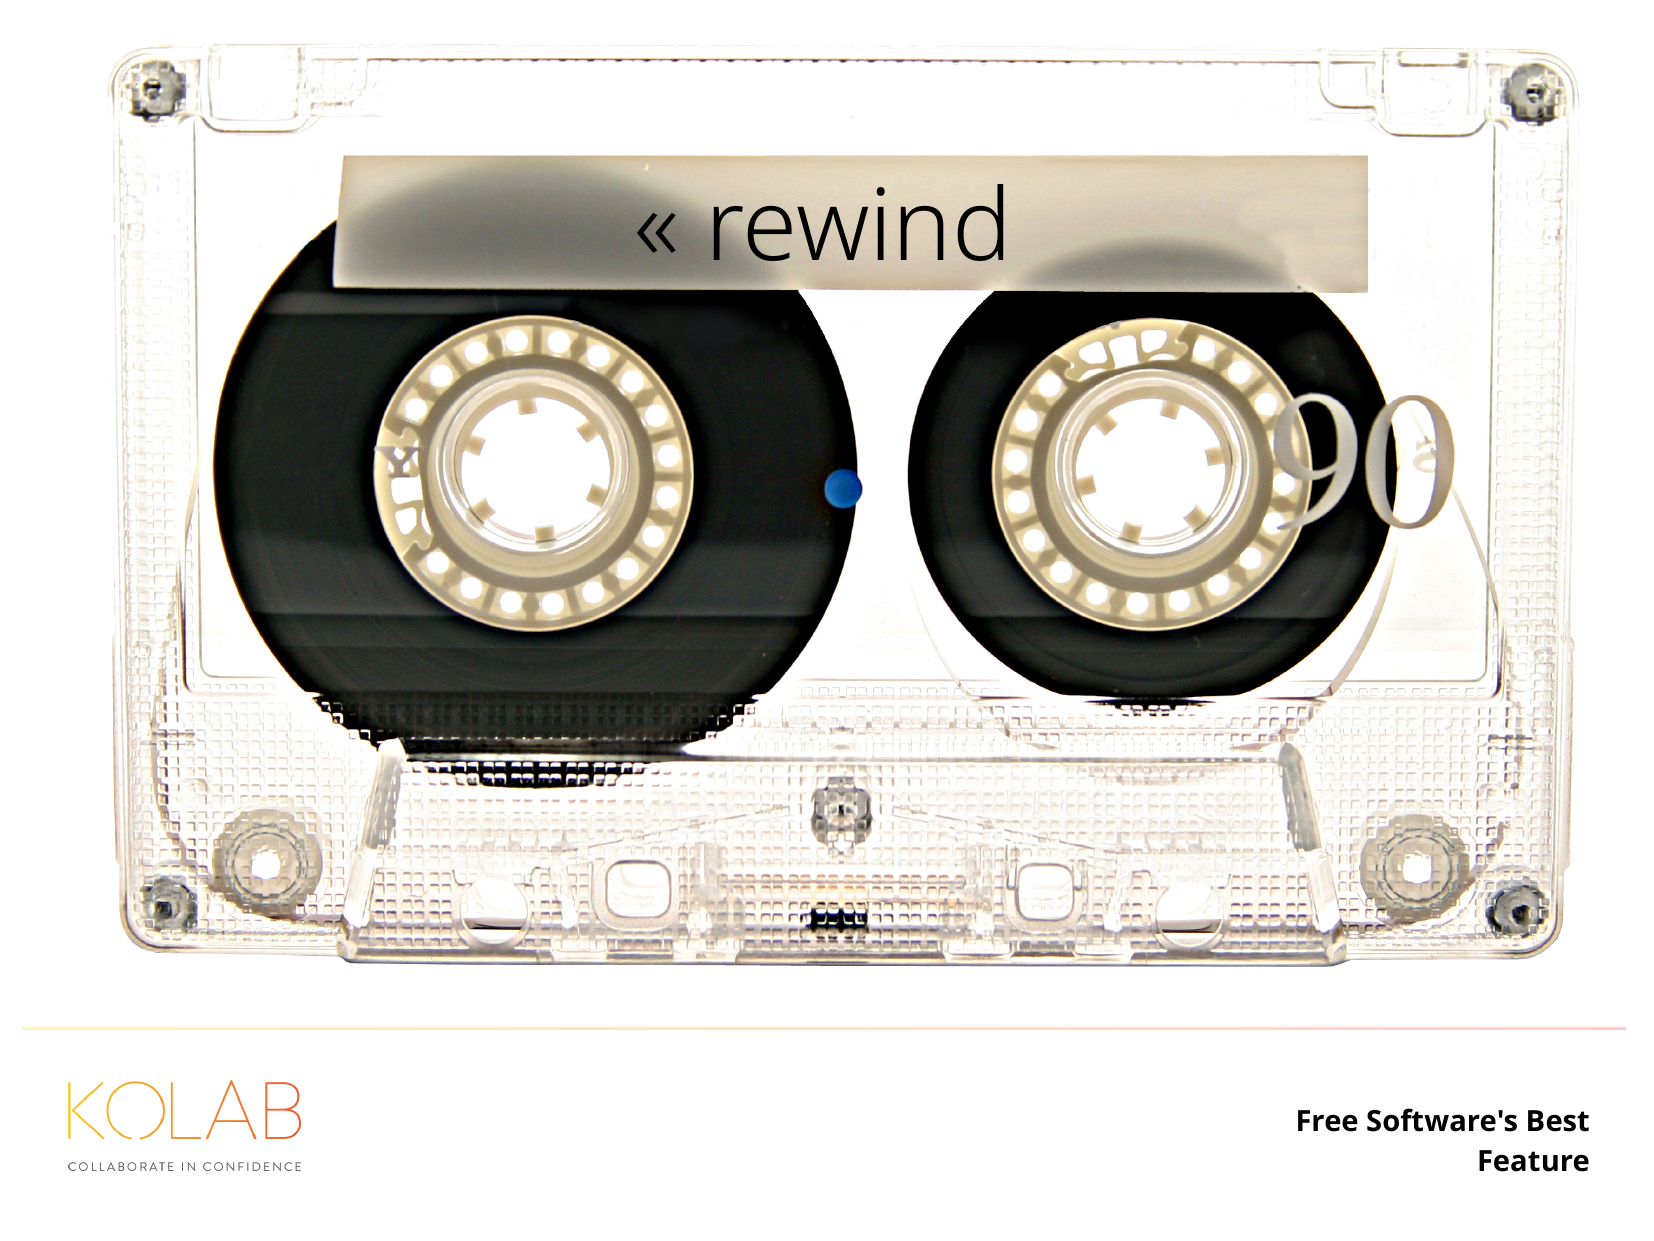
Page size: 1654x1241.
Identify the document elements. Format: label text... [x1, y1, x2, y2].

title « rewind [79, 150, 1568, 294]
picture [1, 30, 1654, 976]
picture [22, 1023, 1626, 1030]
picture [68, 1080, 301, 1171]
